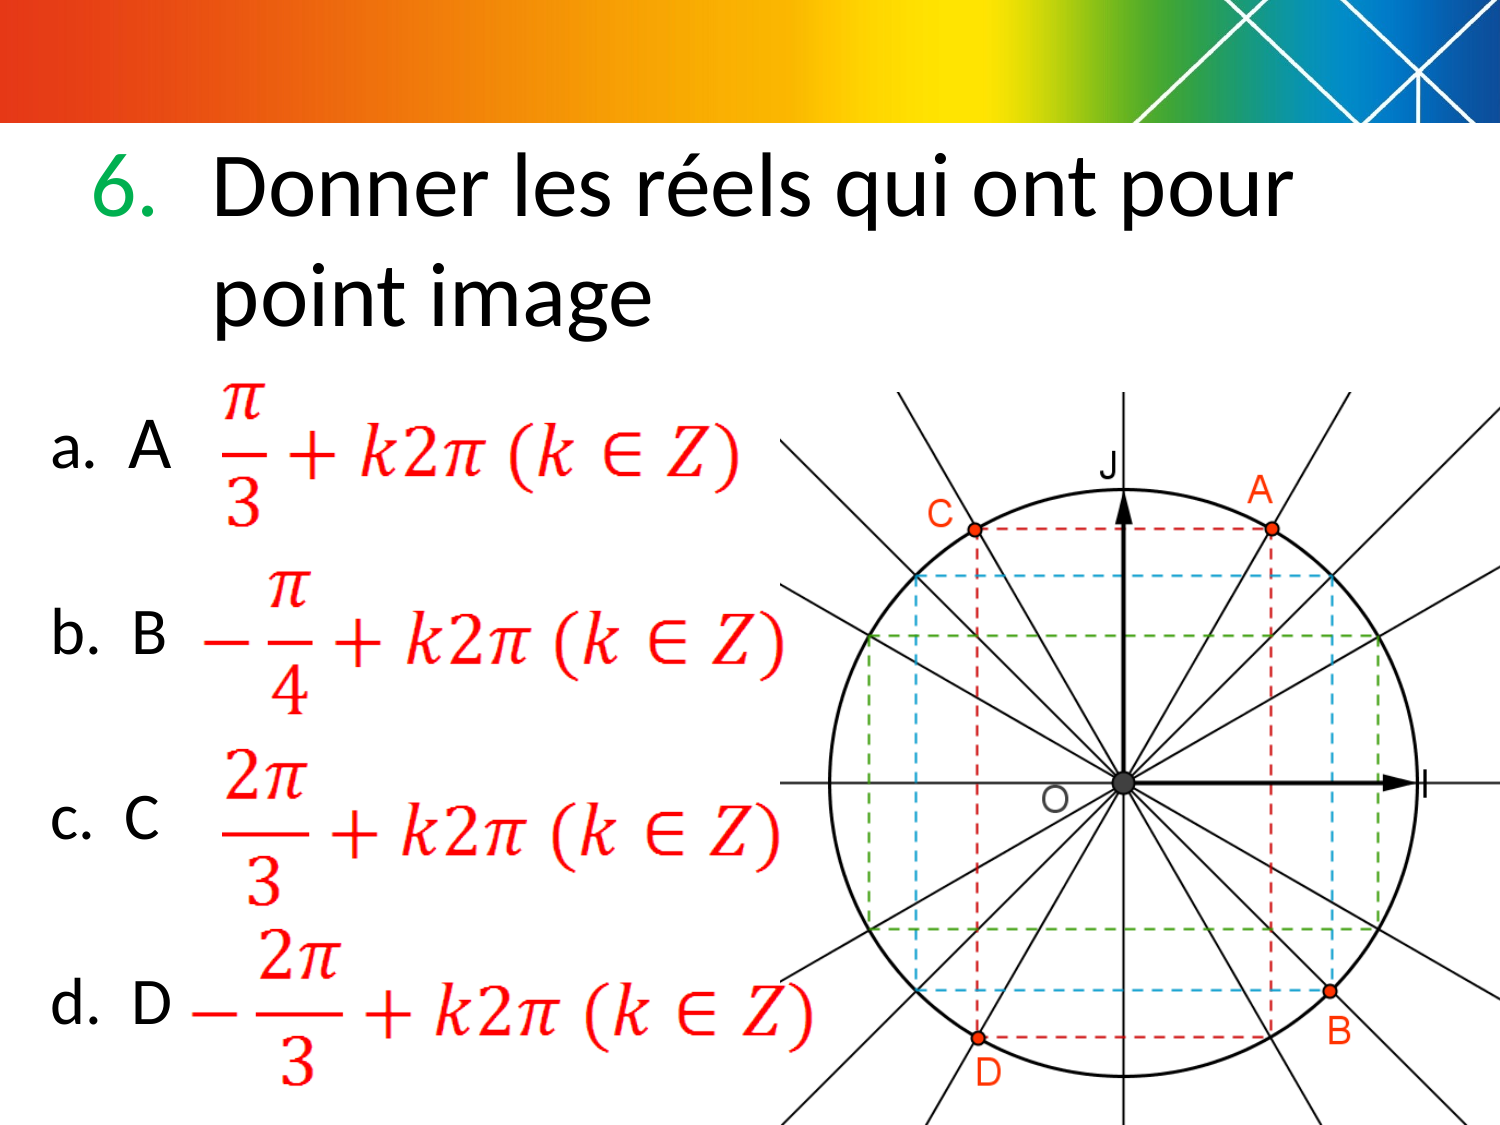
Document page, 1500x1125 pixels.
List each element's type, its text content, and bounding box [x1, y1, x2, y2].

picture [1340, 0, 1500, 123]
title Donner les réels qui ont pour point image [75, 116, 1426, 352]
text_box a. A b. B c. C d. D [35, 385, 821, 1046]
picture [187, 392, 1500, 1125]
picture [0, 0, 1351, 123]
picture [222, 374, 745, 543]
